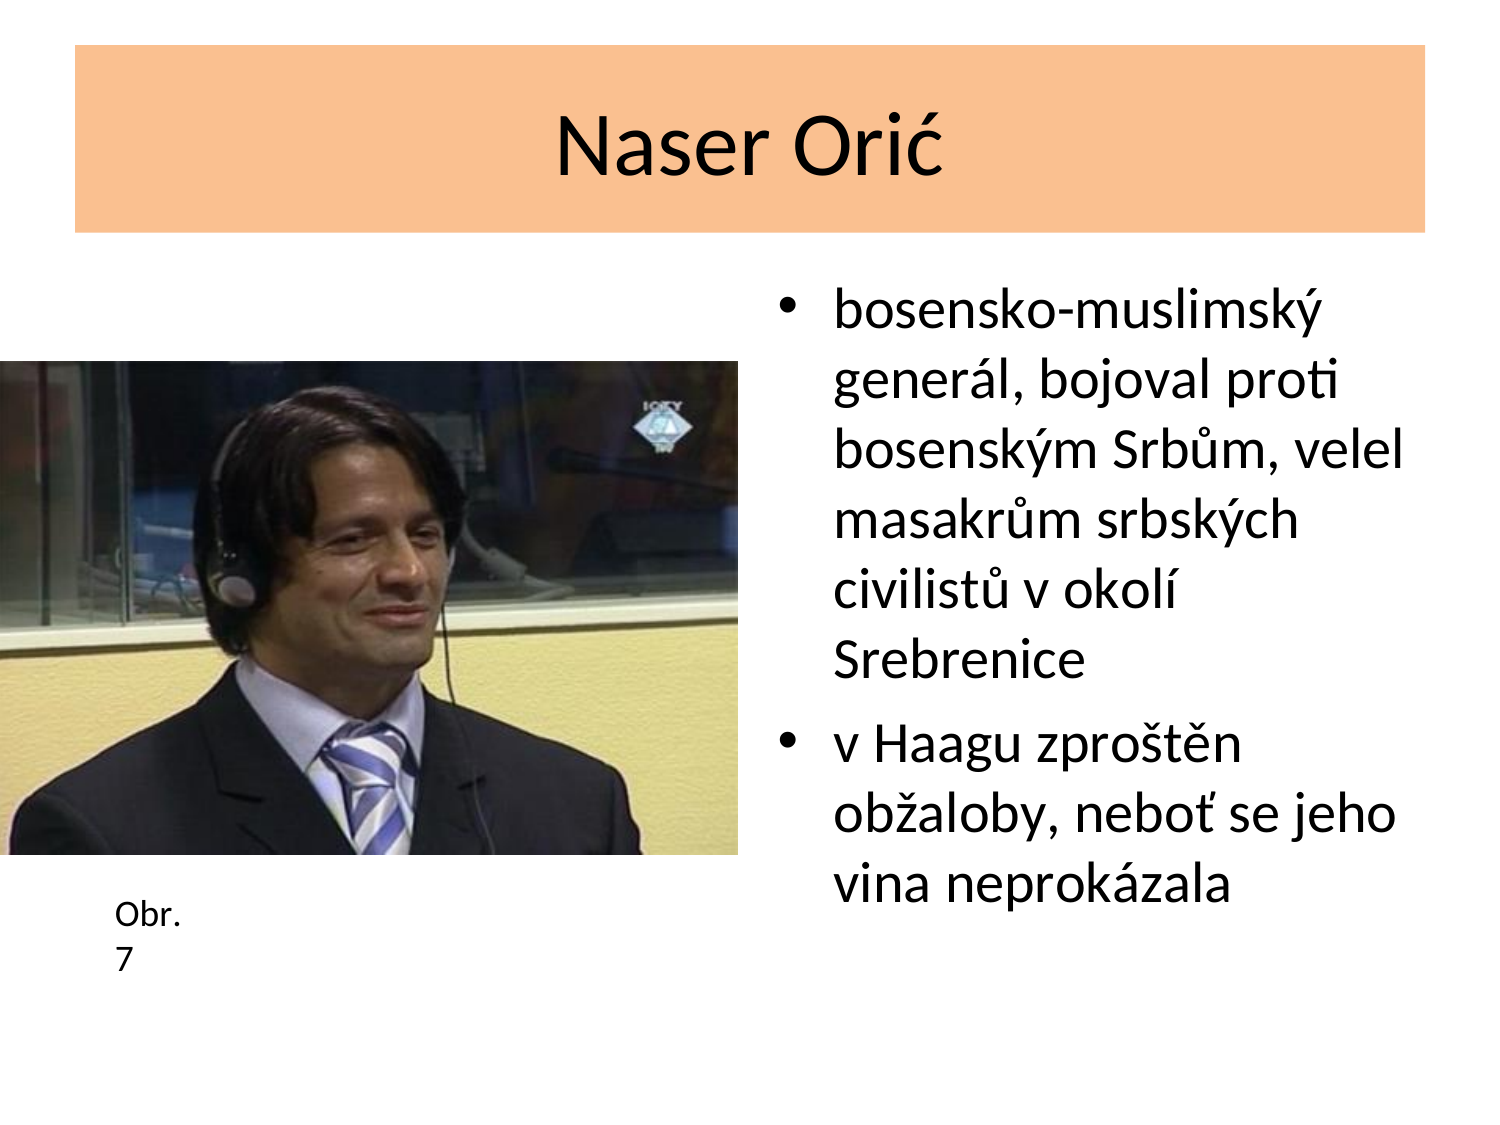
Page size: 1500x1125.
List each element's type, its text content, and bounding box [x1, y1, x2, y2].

text_box [0, 361, 738, 855]
list bosensko-muslimský generál, bojoval proti bosenským Srbům, velel masakrům srbských civilistů v okolí Srebrenice v Haagu zproštěn obžaloby, neboť se jeho vina neprokázala [762, 262, 1426, 1006]
title Naser Orić [75, 45, 1426, 233]
text_box Obr. 7 [100, 881, 223, 987]
